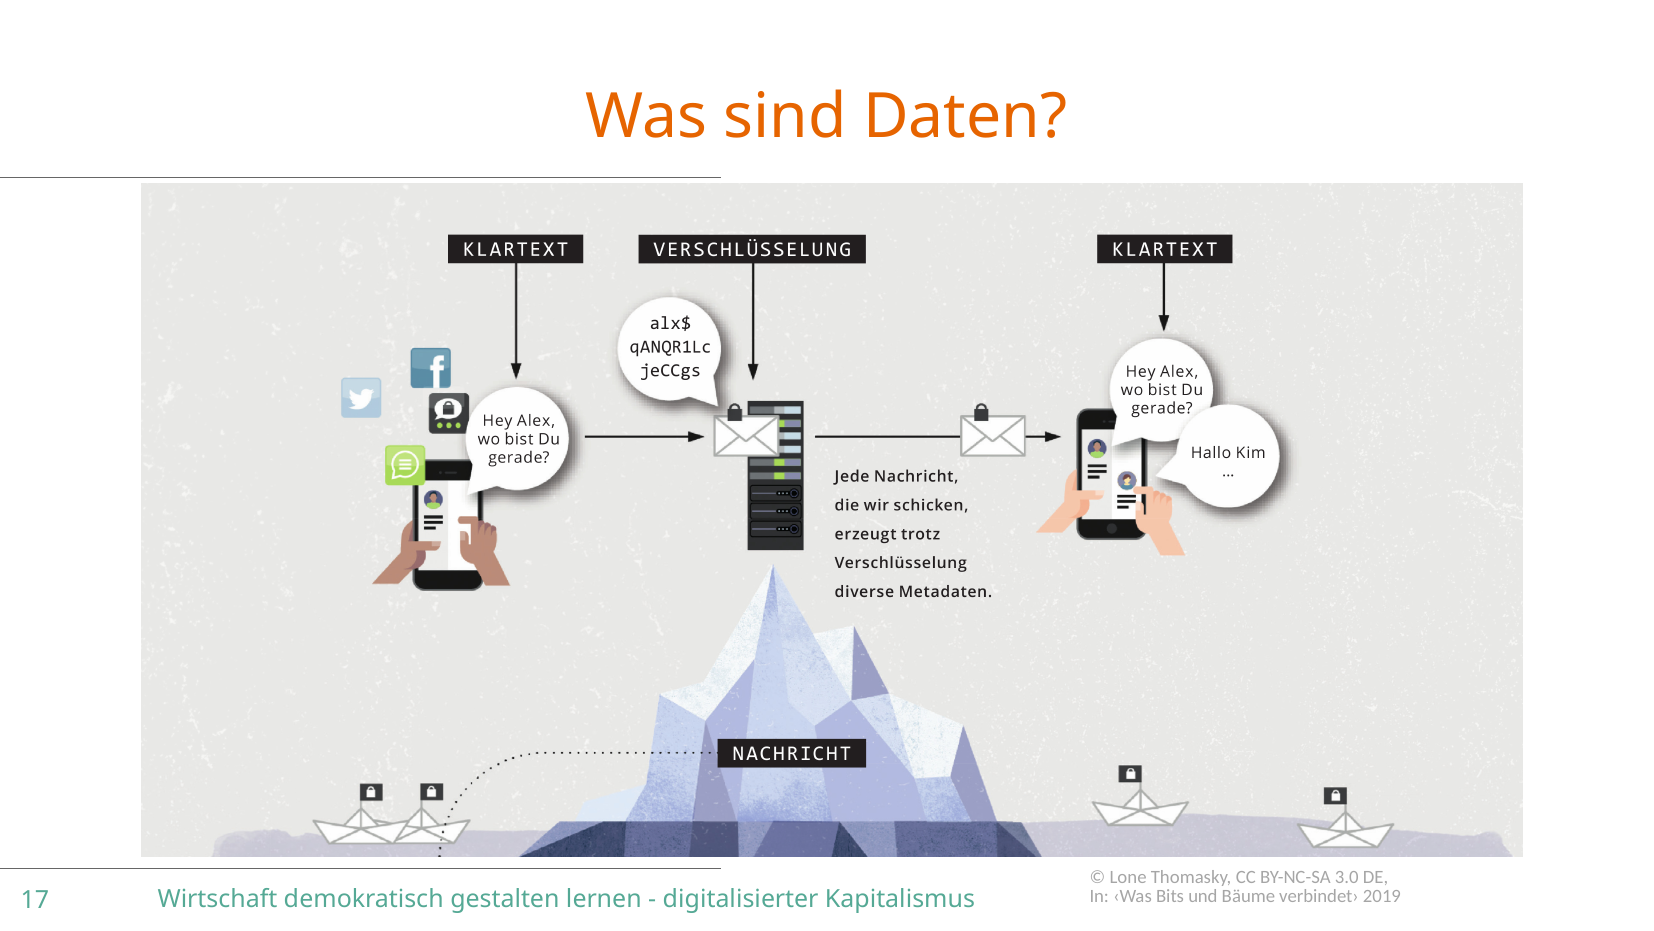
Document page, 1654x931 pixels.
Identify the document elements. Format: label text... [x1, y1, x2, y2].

picture [141, 183, 1523, 858]
title Was sind Daten? [82, 70, 1571, 144]
text_box © Lone Thomasky, CC BY-NC-SA 3.0 DE, In: ‹Was Bits und Bäume verbindet› 2019 [1074, 862, 1571, 931]
